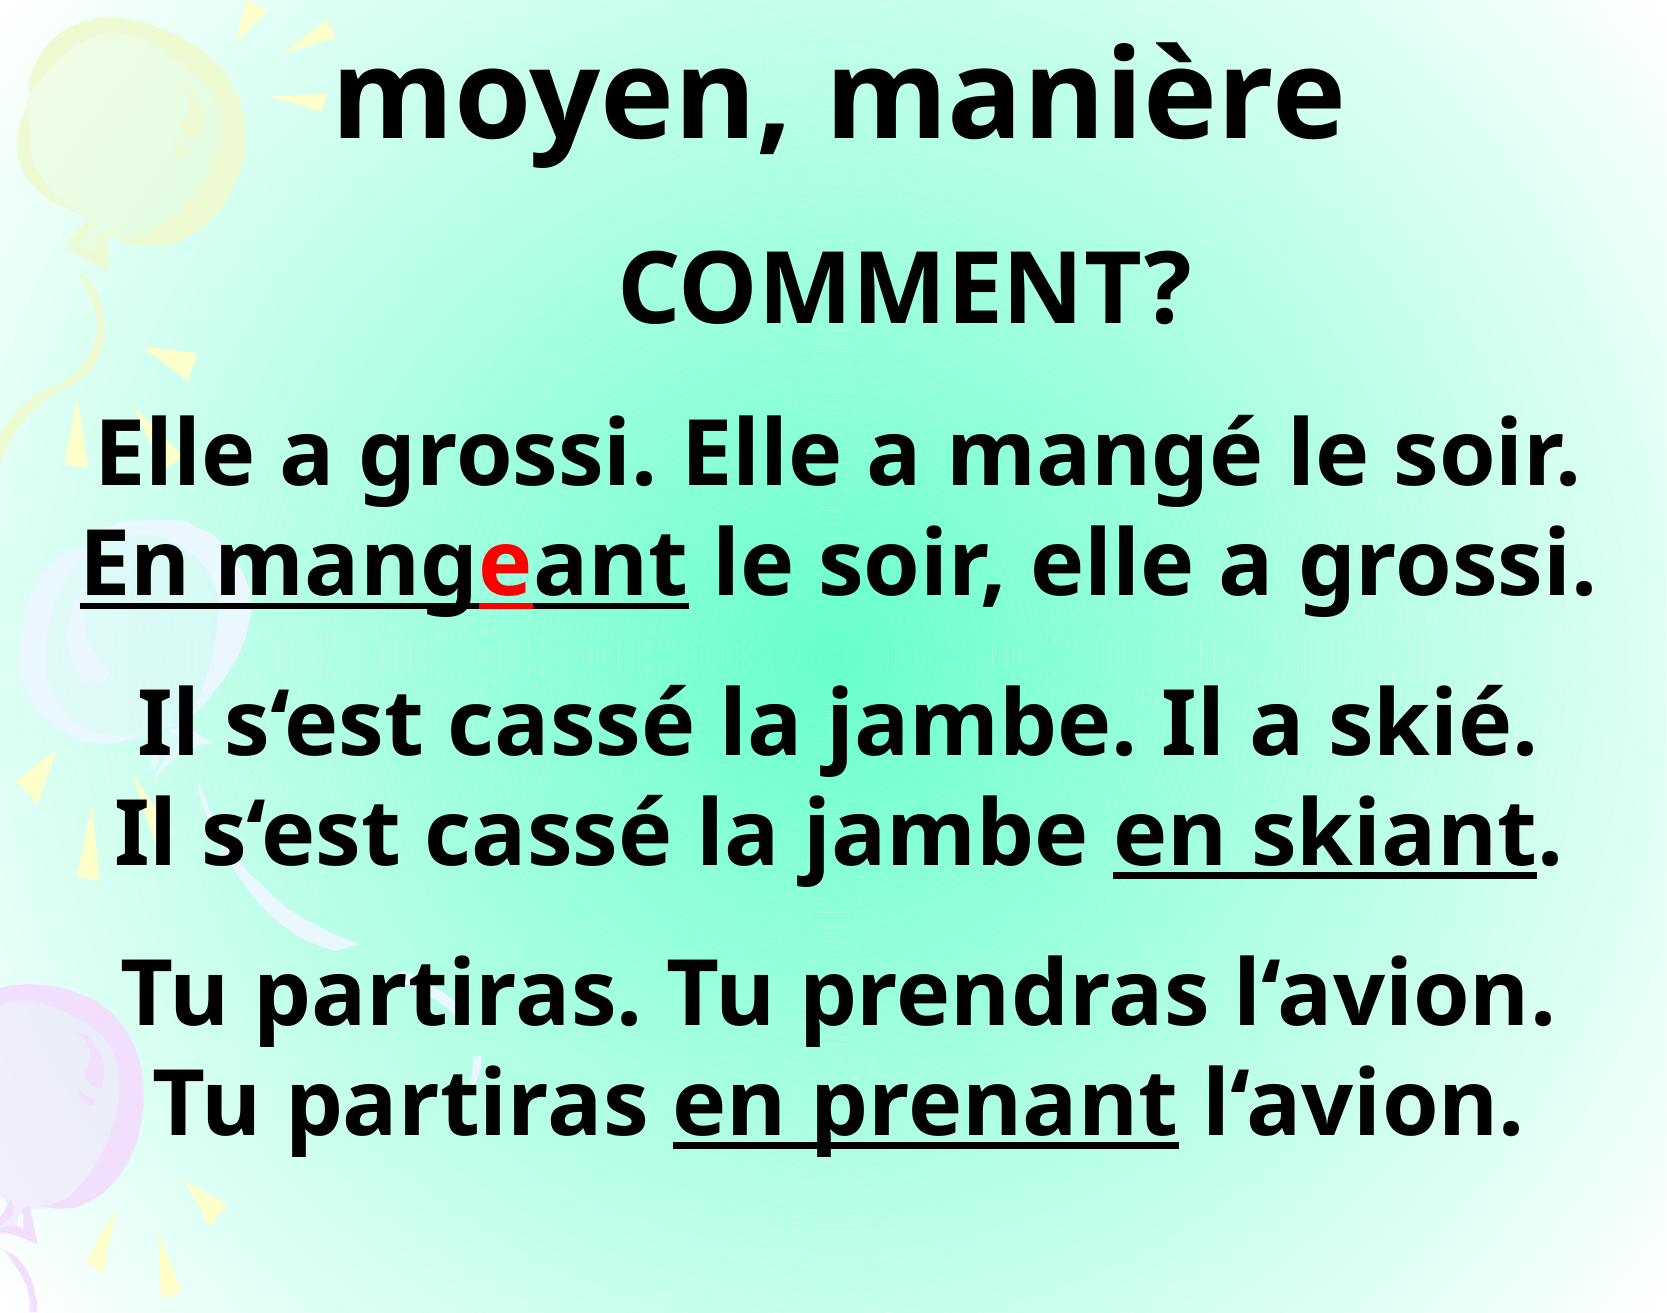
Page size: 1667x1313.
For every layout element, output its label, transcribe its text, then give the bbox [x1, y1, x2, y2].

text_box moyen, manière COMMENT? Elle a grossi. Elle a mangé le soir. En mangeant le soir, elle a grossi. Il s‘est cassé la jambe. Il a skié. Il s‘est cassé la jambe en skiant. Tu partiras. Tu prendras l‘avion. Tu partiras en prenant l‘avion. [0, 6, 1667, 1161]
